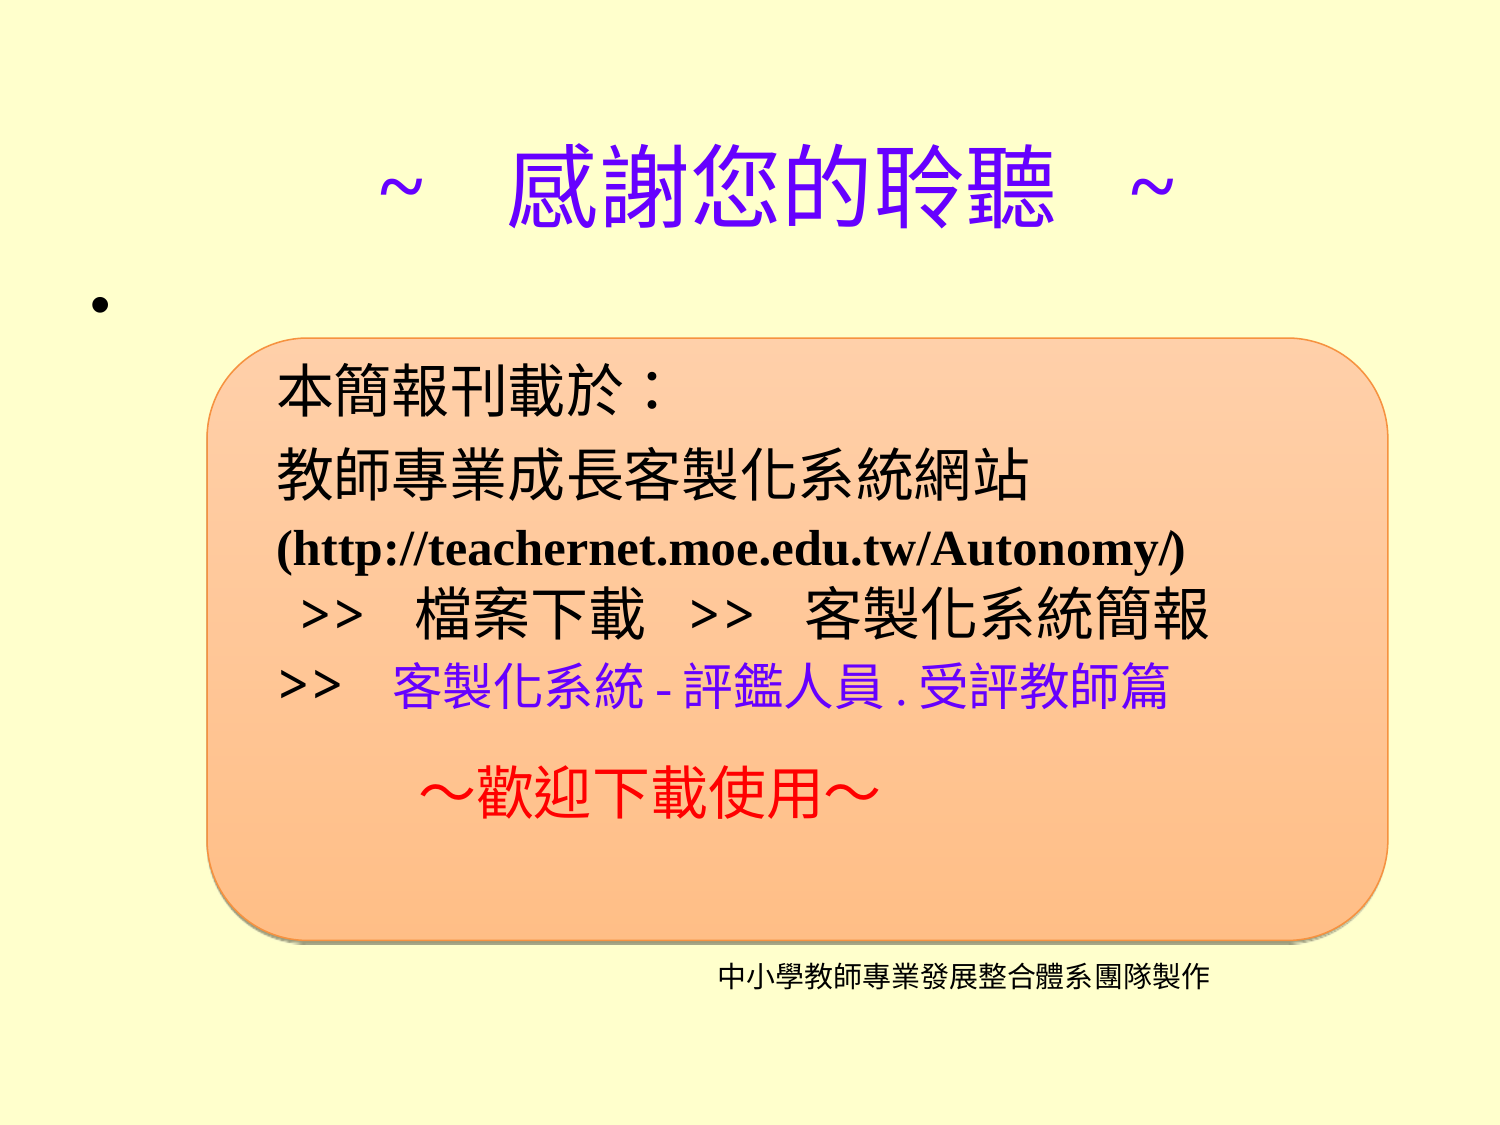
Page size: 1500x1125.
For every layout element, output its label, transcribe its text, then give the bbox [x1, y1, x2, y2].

title ~ 感謝您的聆聽 ~ [75, 91, 1426, 262]
list 本簡報刊載於： 教師專業成長客製化系統網站 (http://teachernet.moe.edu.tw/Autonomy/) >> 檔案下載 >> 客製化系統簡報 >> 客製化系統-評鑑人員.受評教師篇 ～歡迎下載使用～ 中小學教師專業發展整合體系團隊製作 [75, 262, 1426, 1005]
